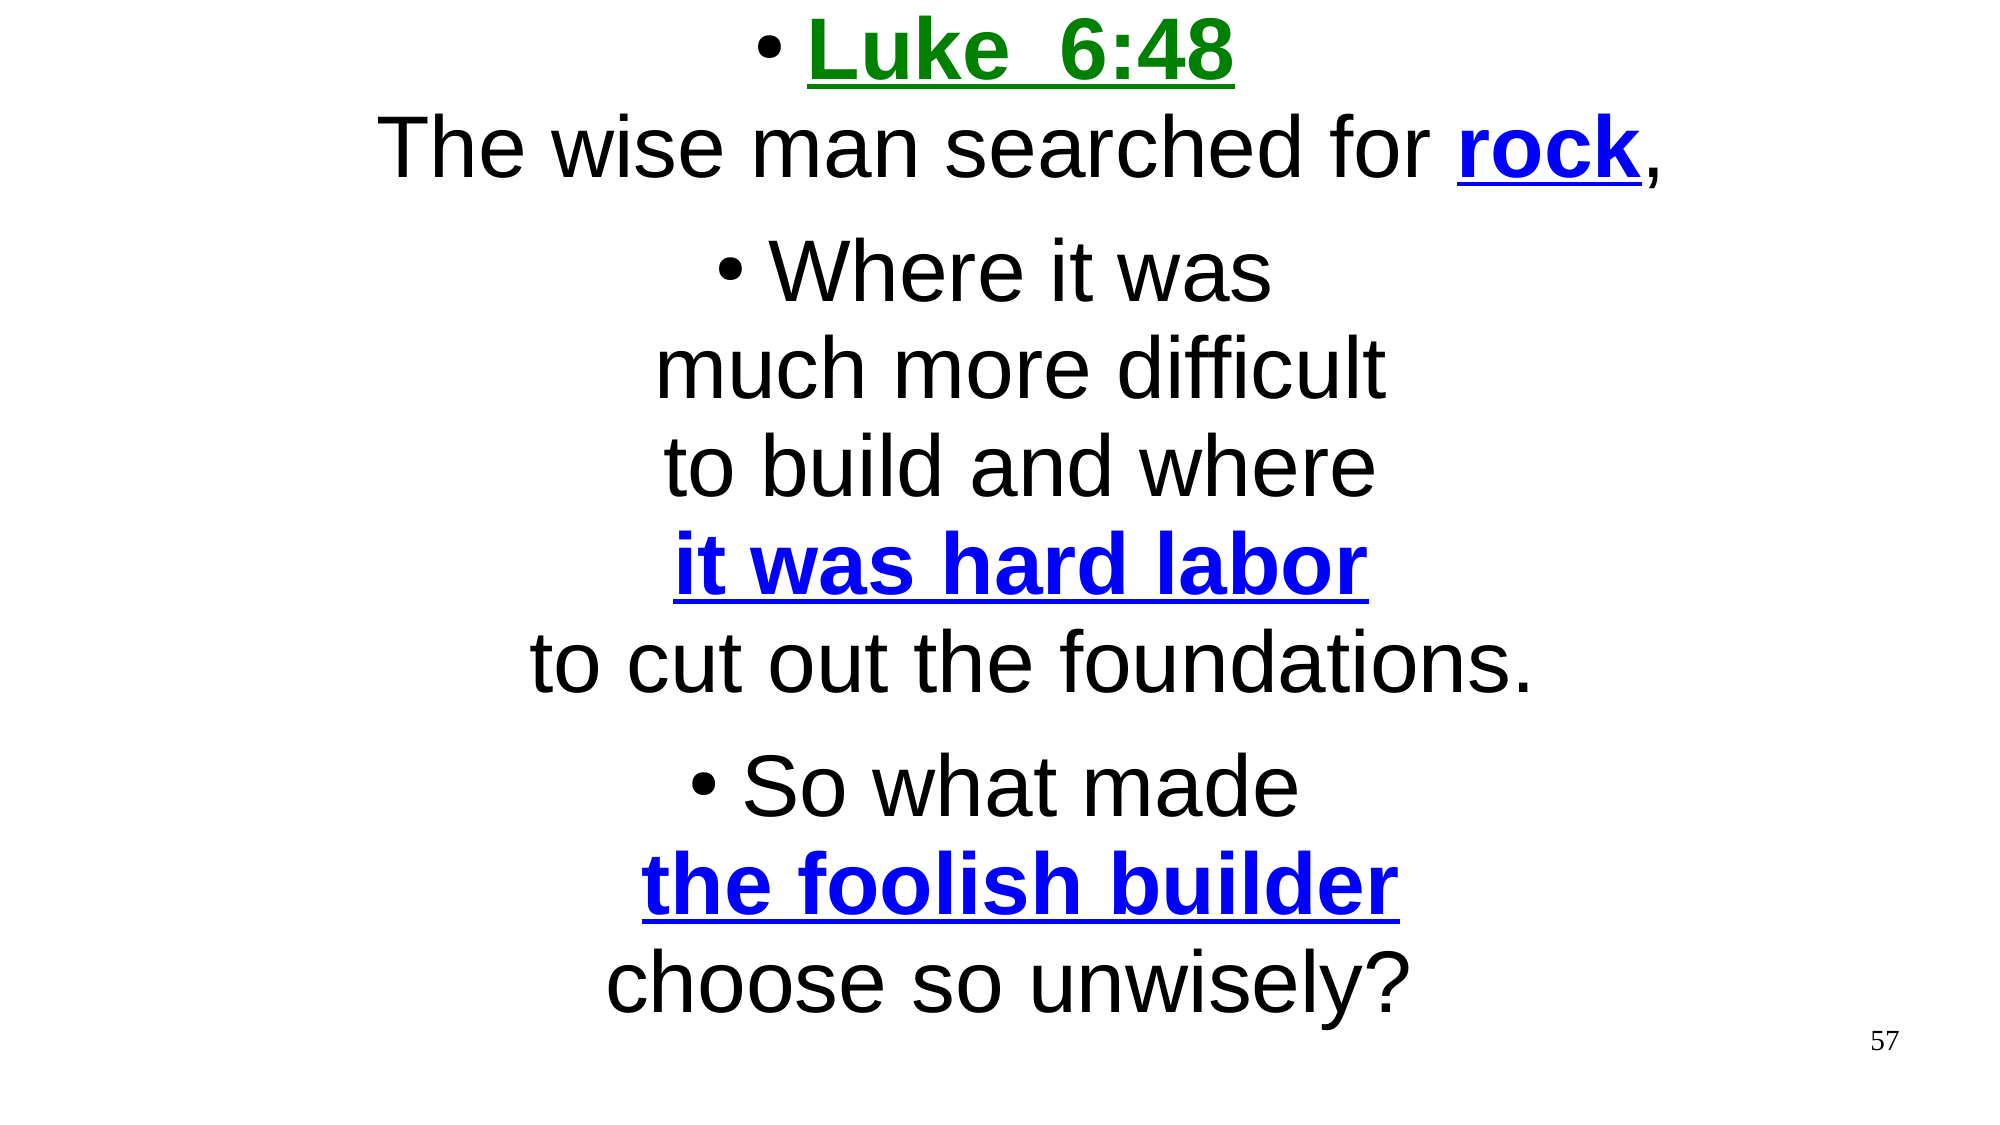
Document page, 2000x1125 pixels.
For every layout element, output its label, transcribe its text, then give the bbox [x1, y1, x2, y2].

list Luke 6:48 The wise man searched for rock, Where it was much more difficult to build and where it was hard labor to cut out the foundations. So what made the foolish builder choose so unwisely? [0, 0, 1996, 1123]
